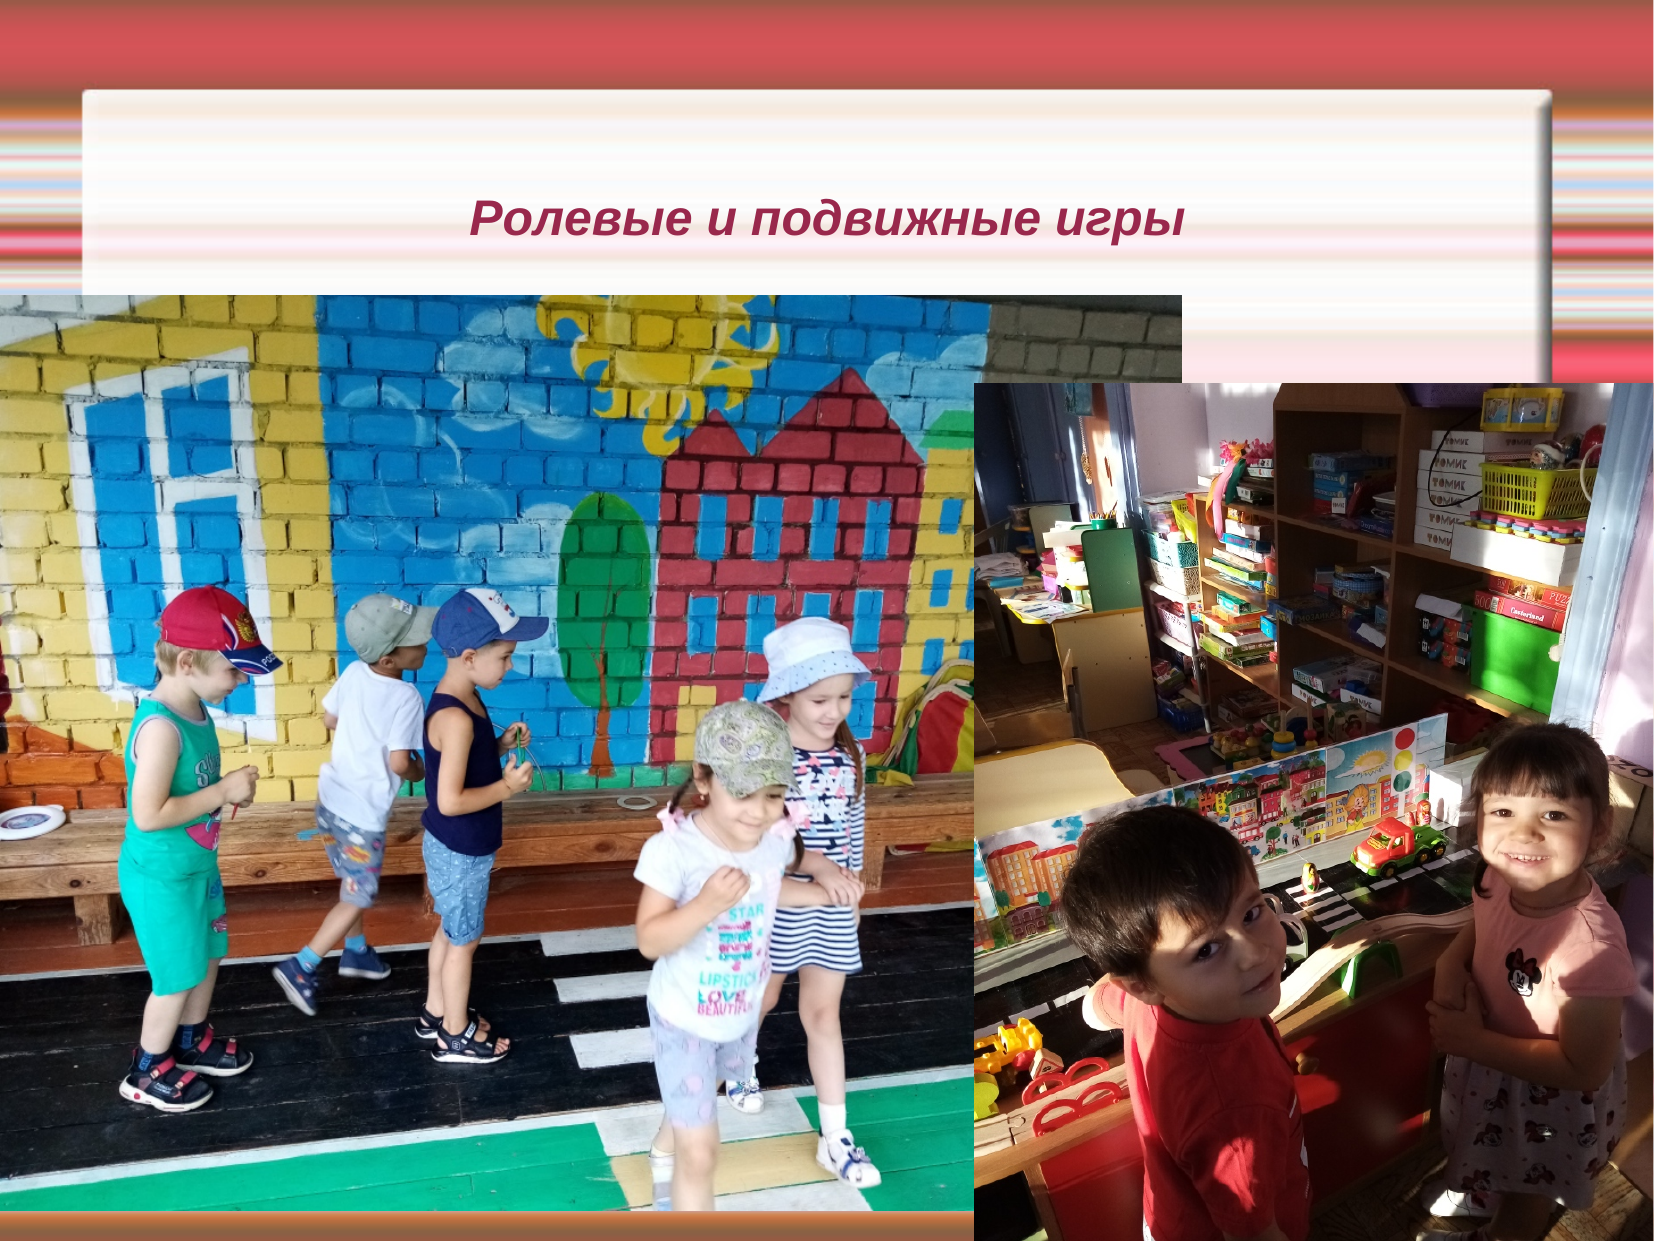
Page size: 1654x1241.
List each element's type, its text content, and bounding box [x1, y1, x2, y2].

title Ролевые и подвижные игры [121, 114, 1534, 322]
picture [0, 0, 1654, 1241]
